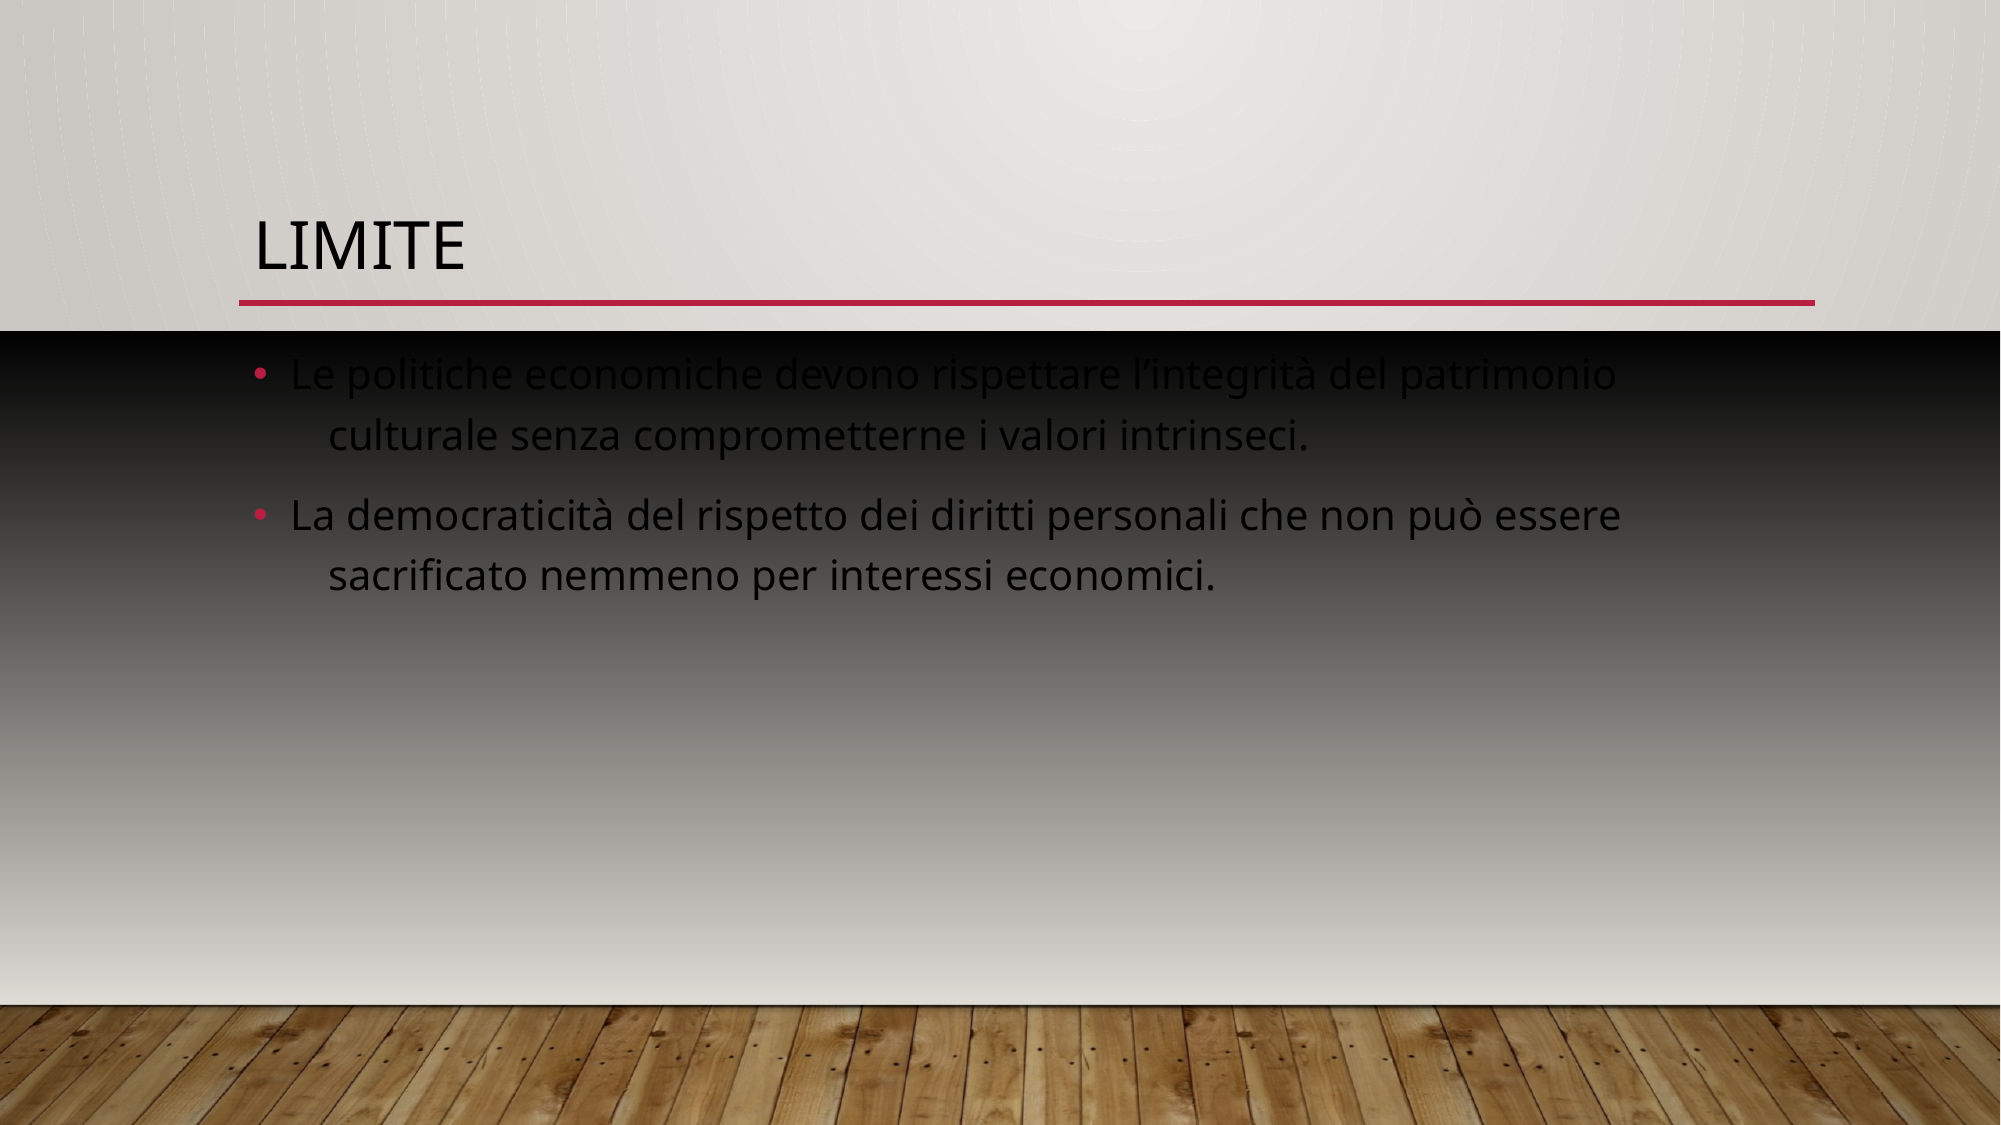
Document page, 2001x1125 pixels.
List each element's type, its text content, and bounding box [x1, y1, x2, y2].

list Le politiche economiche devono rispettare l’integrità del patrimonio culturale senza comprometterne i valori intrinseci. La democraticità del rispetto dei diritti personali che non può essere sacrificato nemmeno per interessi economici. [238, 330, 1814, 897]
title limite [238, 131, 1814, 305]
